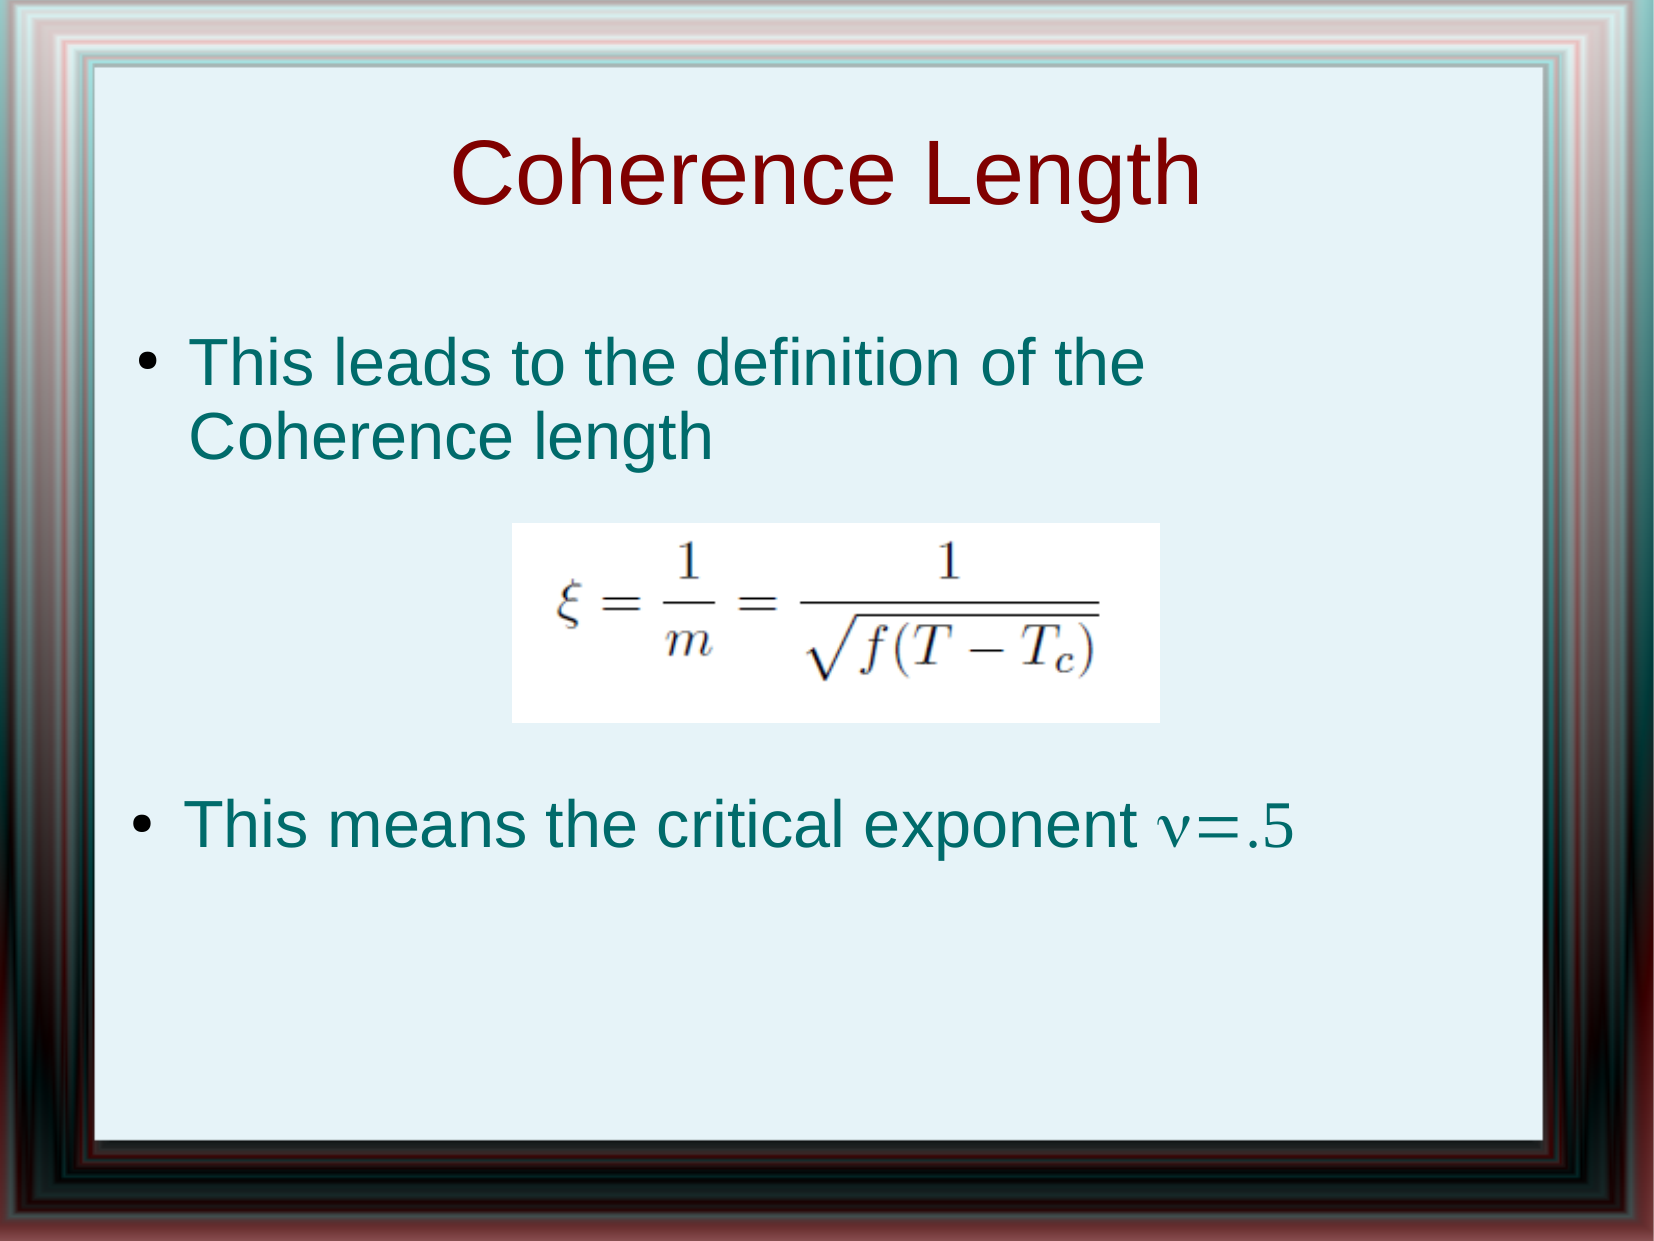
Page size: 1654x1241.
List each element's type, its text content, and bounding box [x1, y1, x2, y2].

list This leads to the definition of the Coherence length [118, 324, 1463, 475]
picture [0, 0, 1654, 1241]
list This means the critical exponent n=.5 [112, 787, 1507, 931]
title Coherence Length [118, 95, 1536, 250]
